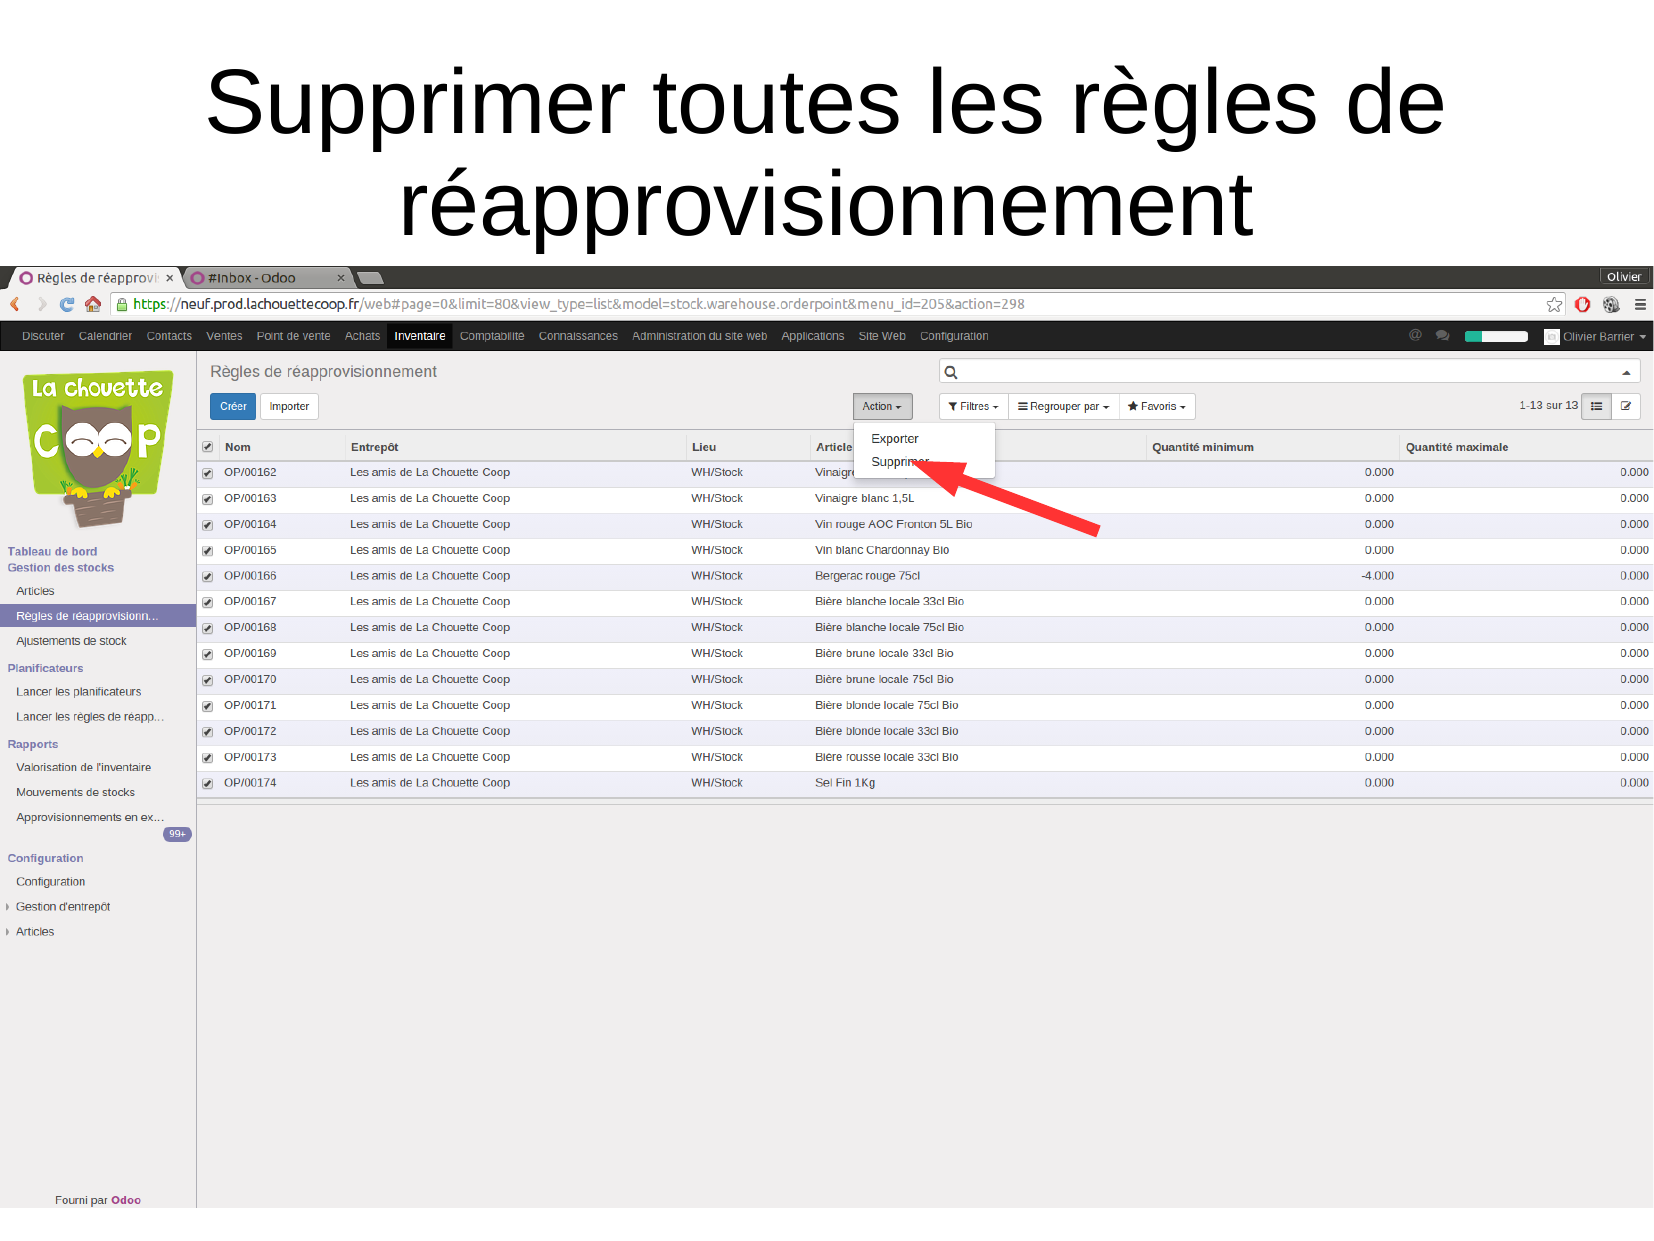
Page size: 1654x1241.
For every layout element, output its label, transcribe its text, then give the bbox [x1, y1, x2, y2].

title Supprimer toutes les règles de réapprovisionnement [82, 49, 1571, 257]
picture [0, 266, 1654, 1208]
